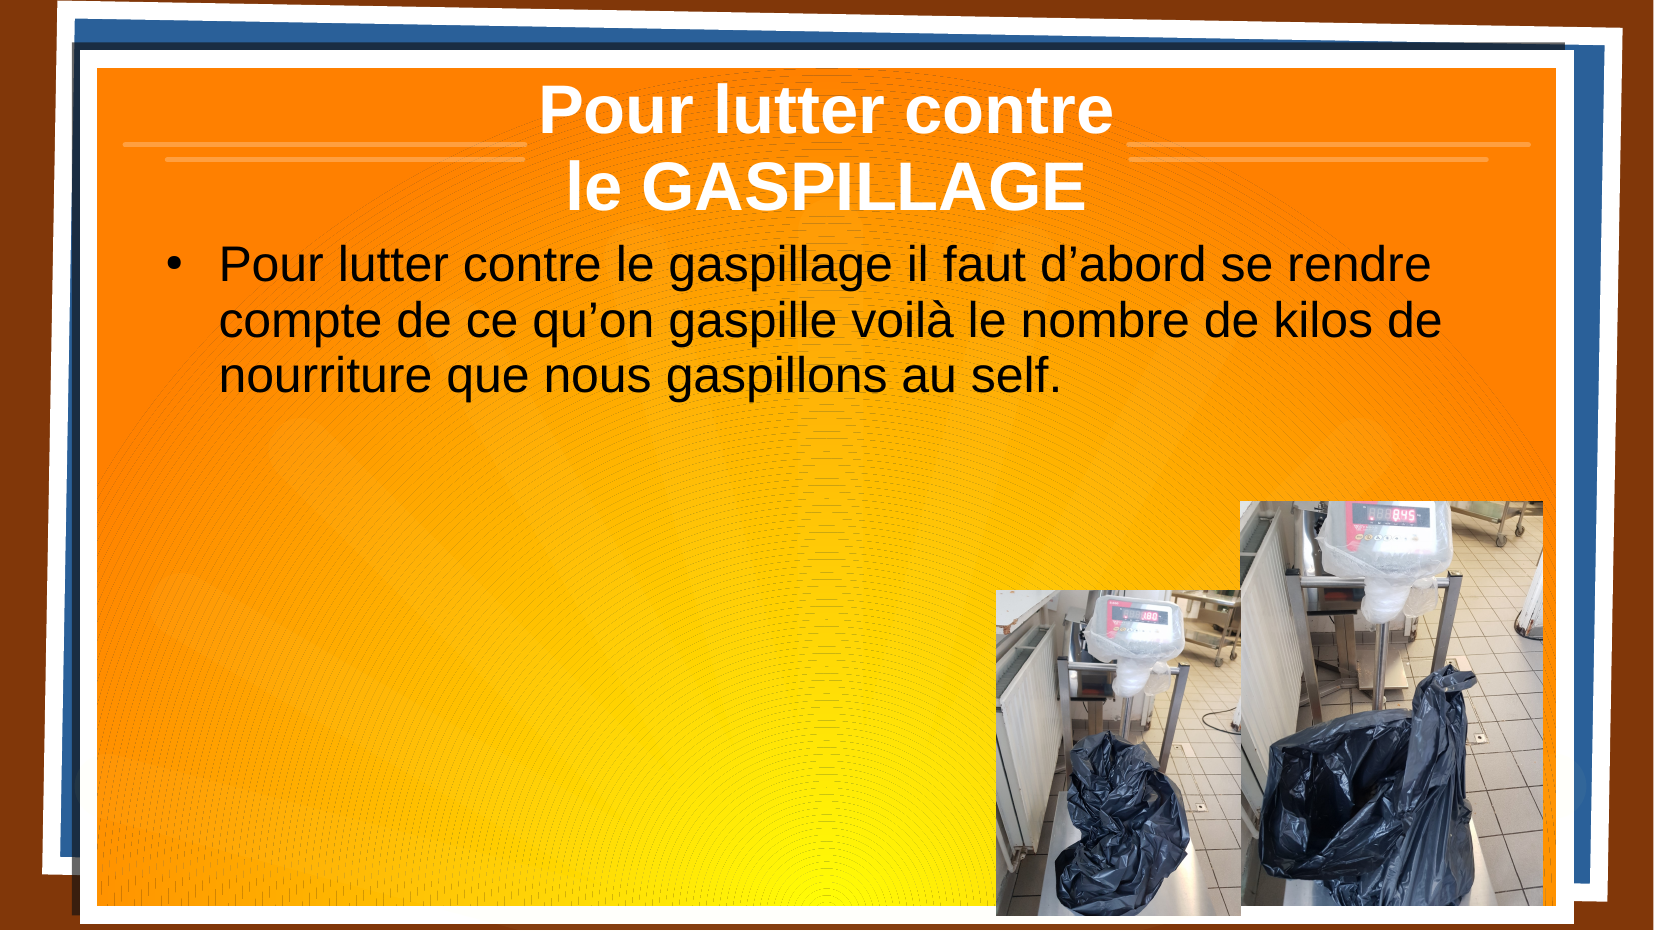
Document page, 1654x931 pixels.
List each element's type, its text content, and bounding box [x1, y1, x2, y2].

list Pour lutter contre le gaspillage il faut d’abord se rendre compte de ce qu’on gaspille voilà le nombre de kilos de nourriture que nous gaspillons au self. [147, 236, 1506, 827]
picture [996, 501, 1543, 916]
title Pour lutter contre le GASPILLAGE [531, 70, 1123, 225]
